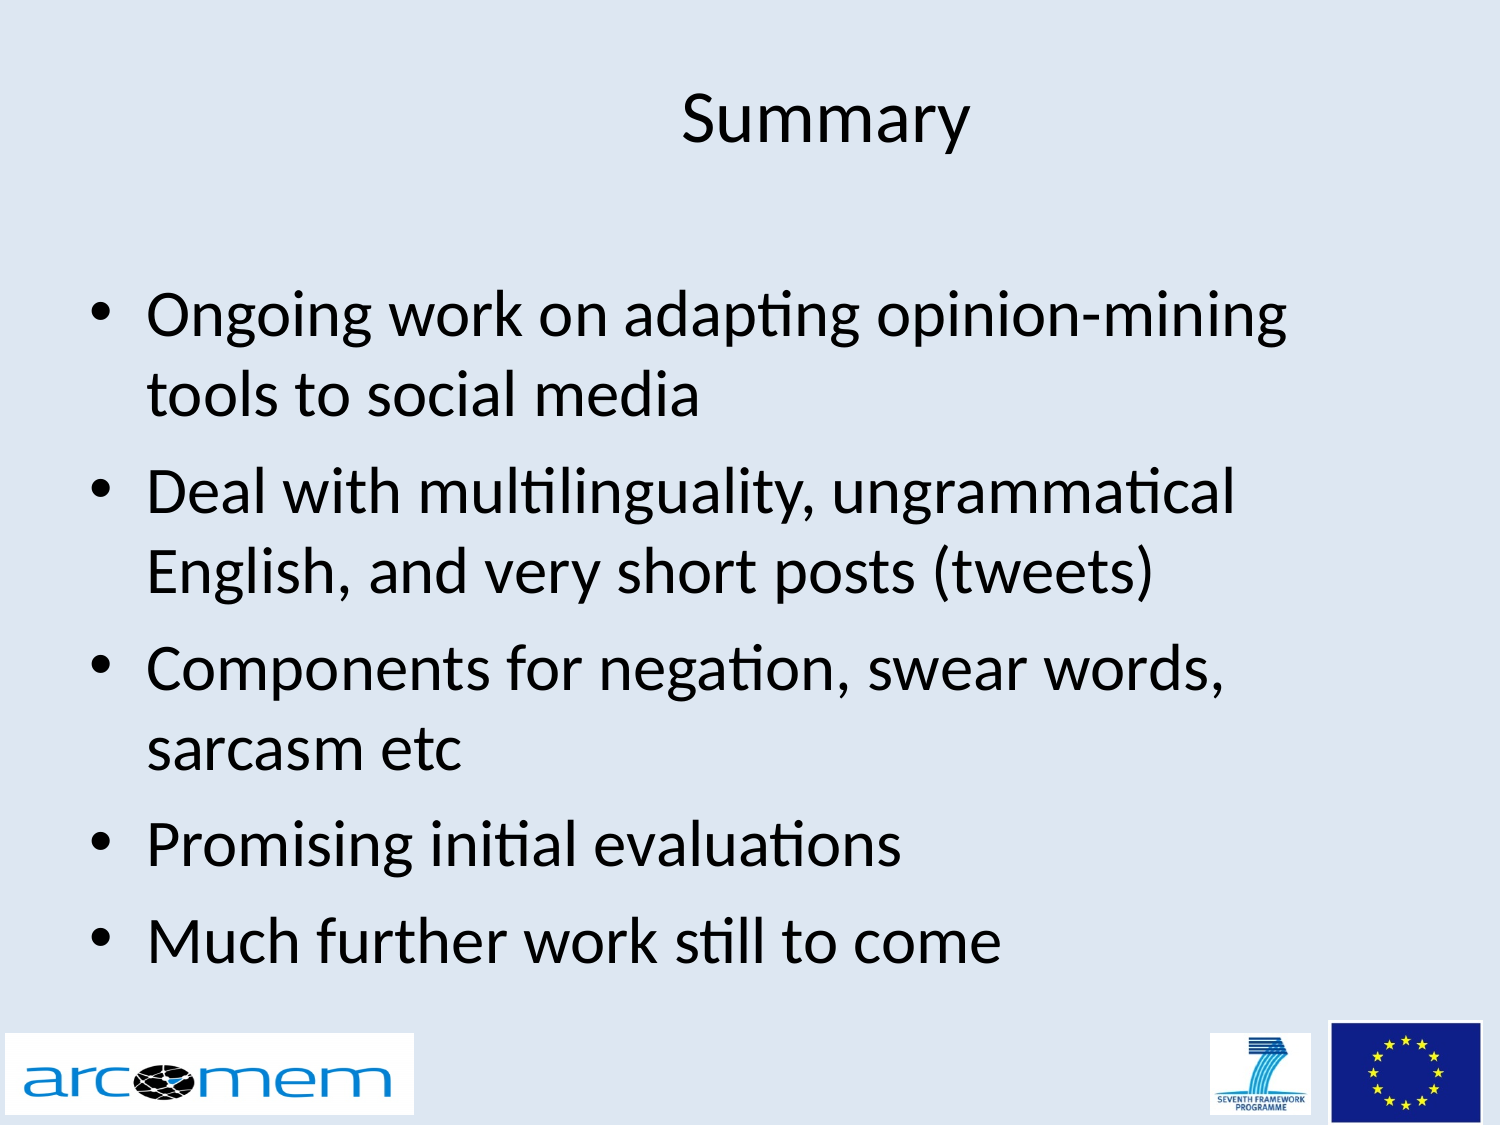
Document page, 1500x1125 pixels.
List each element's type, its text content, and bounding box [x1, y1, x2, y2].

picture [1210, 1033, 1311, 1115]
title Summary [206, 18, 1447, 207]
picture [5, 1033, 414, 1115]
picture [1328, 1020, 1483, 1125]
list Ongoing work on adapting opinion-mining tools to social media Deal with multilinguality, ungrammatical English, and very short posts (tweets) Components for negation, swear words, sarcasm etc Promising initial evaluations Much further work still to come [75, 262, 1426, 1021]
